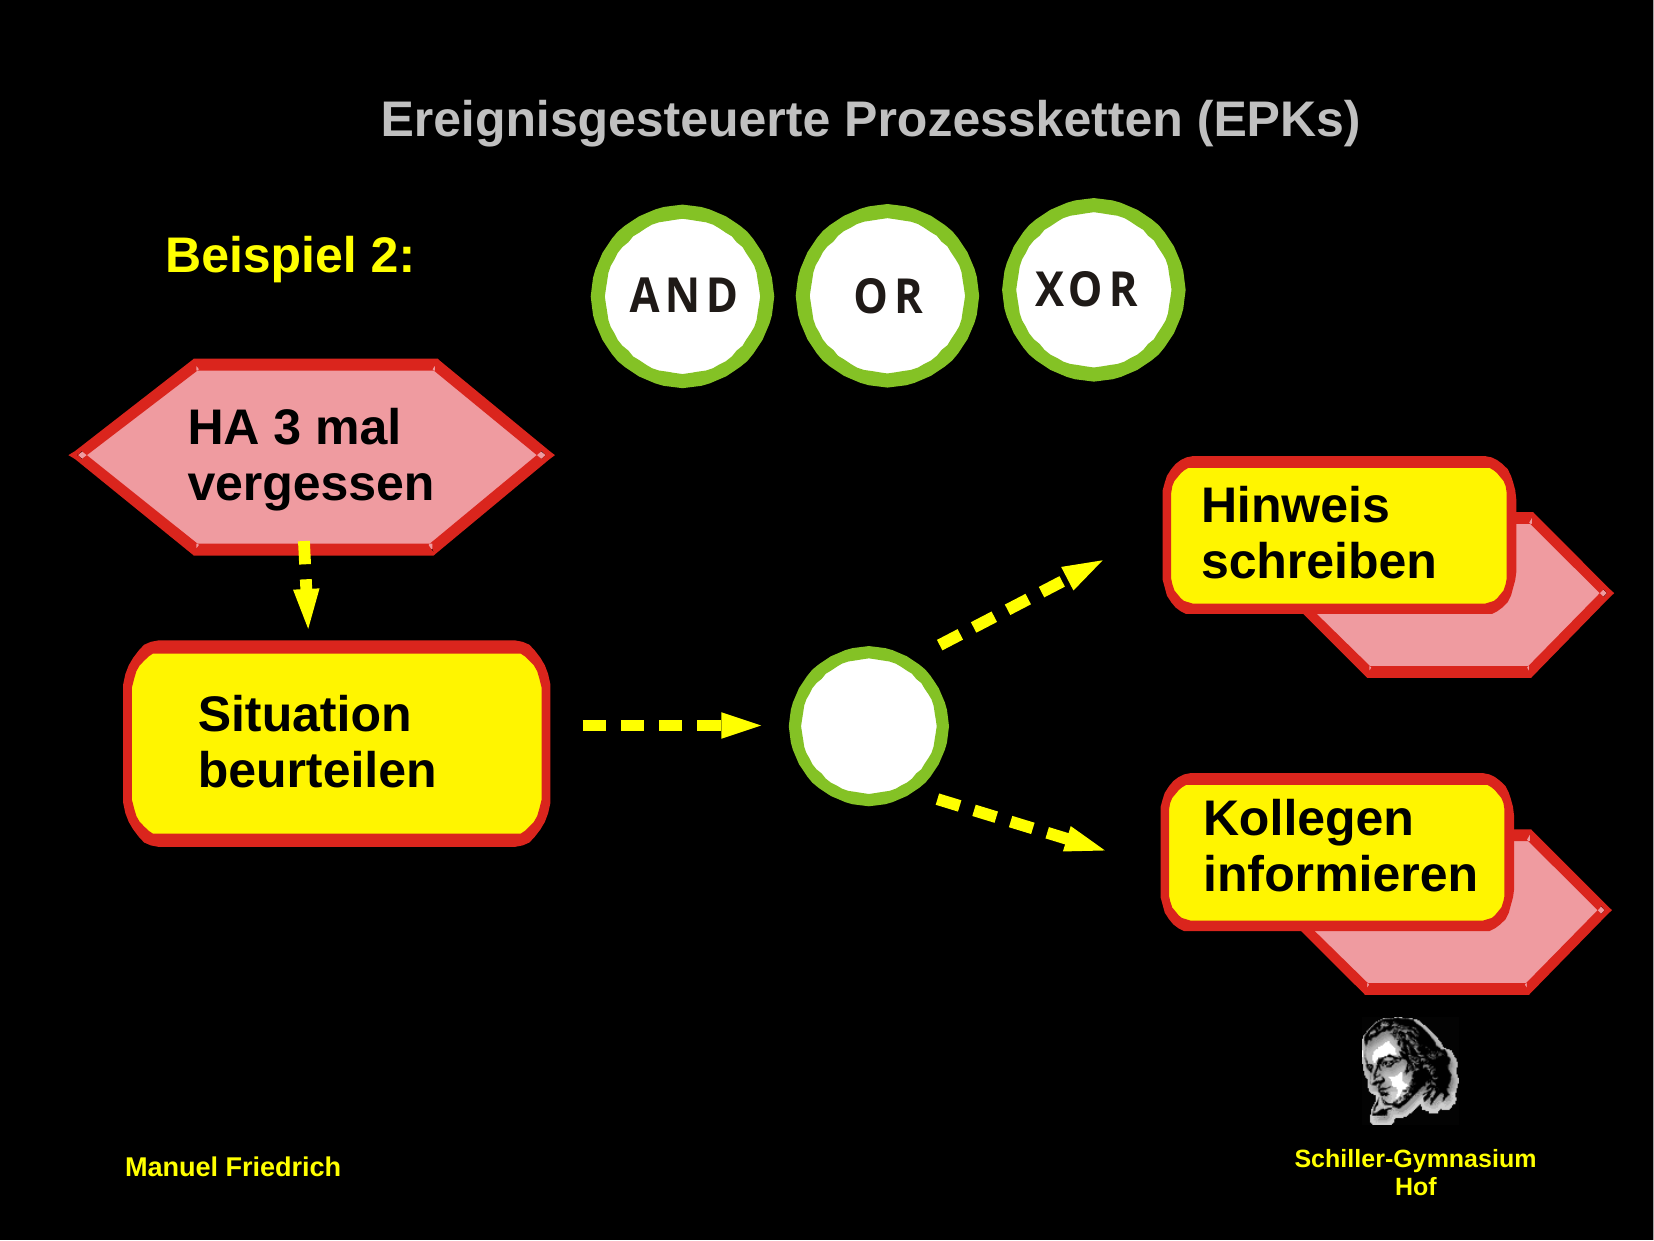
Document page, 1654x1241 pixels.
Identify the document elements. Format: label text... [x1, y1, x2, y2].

text_box Beispiel 2: [165, 227, 430, 289]
chart [1157, 450, 1619, 684]
text_box Ereignisgesteuerte Prozessketten (EPKs) [380, 91, 1391, 153]
text_box Situation beurteilen [197, 686, 459, 809]
chart [790, 199, 984, 393]
chart [586, 199, 779, 393]
picture [1362, 1017, 1459, 1125]
chart [1155, 767, 1617, 1001]
text_box Kollegen informieren [1203, 790, 1502, 913]
chart [117, 634, 556, 853]
text_box Manuel Friedrich [124, 1151, 351, 1184]
chart [784, 641, 954, 811]
text_box HA 3 mal vergessen [187, 399, 444, 522]
chart [63, 353, 561, 561]
chart [997, 193, 1191, 387]
text_box Schiller-Gymnasium Hof [1294, 1145, 1547, 1205]
text_box Hinweis schreiben [1201, 477, 1447, 600]
